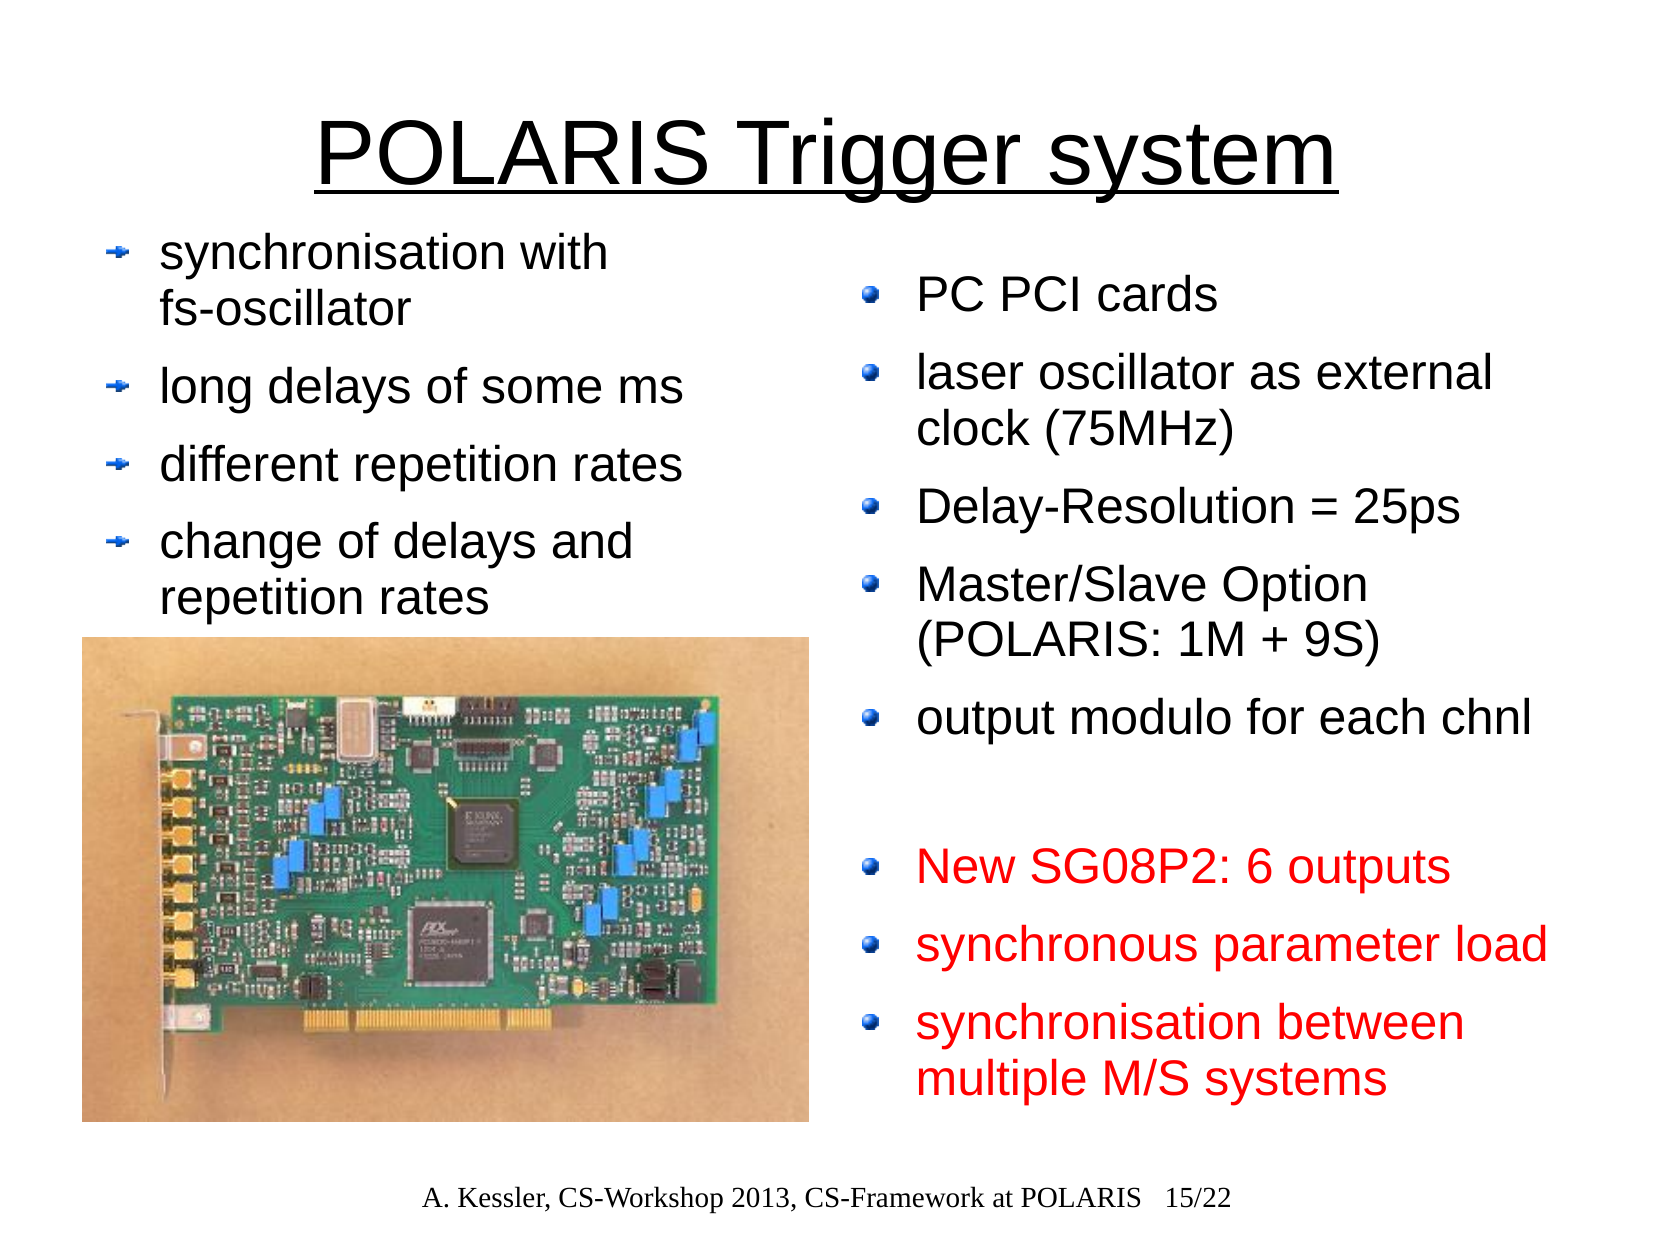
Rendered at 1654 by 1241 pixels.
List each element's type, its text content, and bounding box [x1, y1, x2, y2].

list synchronisation with fs-oscillator long delays of some ms different repetition rates change of delays and repetition rates [88, 224, 815, 668]
picture [82, 637, 809, 1122]
list New SG08P2: 6 outputs synchronous parameter load synchronisation between multiple M/S systems [844, 838, 1571, 1106]
title POLARIS Trigger system [82, 49, 1571, 257]
list PC PCI cards laser oscillator as external clock (75MHz) Delay-Resolution = 25ps Master/Slave Option (POLARIS: 1M + 9S) output modulo for each chnl [845, 266, 1572, 1086]
